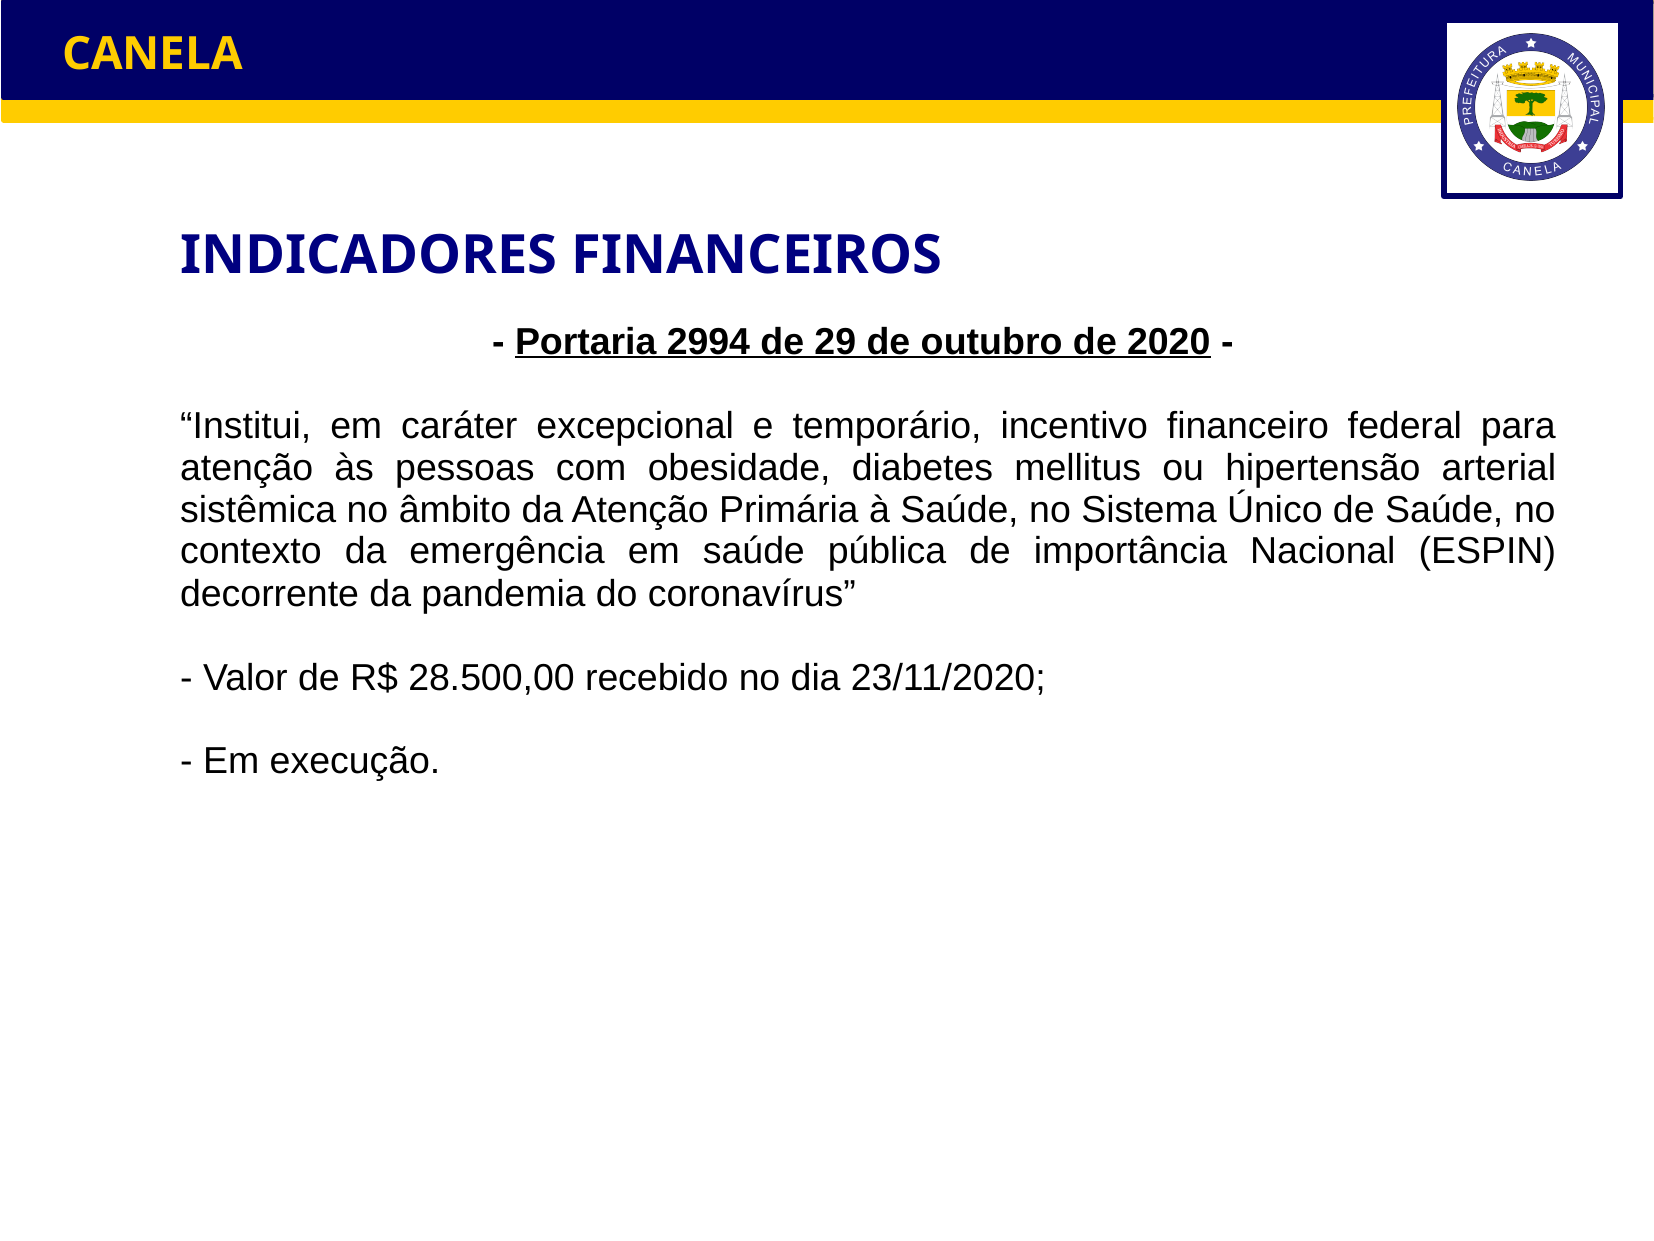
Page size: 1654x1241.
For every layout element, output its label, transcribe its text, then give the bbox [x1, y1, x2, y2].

text_box [3, 0, 1654, 197]
text_box CANELA [47, 13, 853, 93]
picture [1457, 33, 1605, 181]
text_box - Portaria 2994 de 29 de outubro de 2020 - “Institui, em caráter excepcional e temporário, incentivo financeiro federal para atenção às pessoas com obesidade, diabetes mellitus ou hipertensão arterial sistêmica no âmbito da Atenção Primária à Saúde, no Sistema Único de Saúde, no contexto da emergência em saúde pública de importância Nacional (ESPIN) decorrente da pandemia do coronavírus” - Valor de R$ 28.500,00 recebido no dia 23/11/2020; - Em execução. [165, 312, 1571, 958]
text_box INDICADORES FINANCEIROS [165, 208, 1441, 312]
